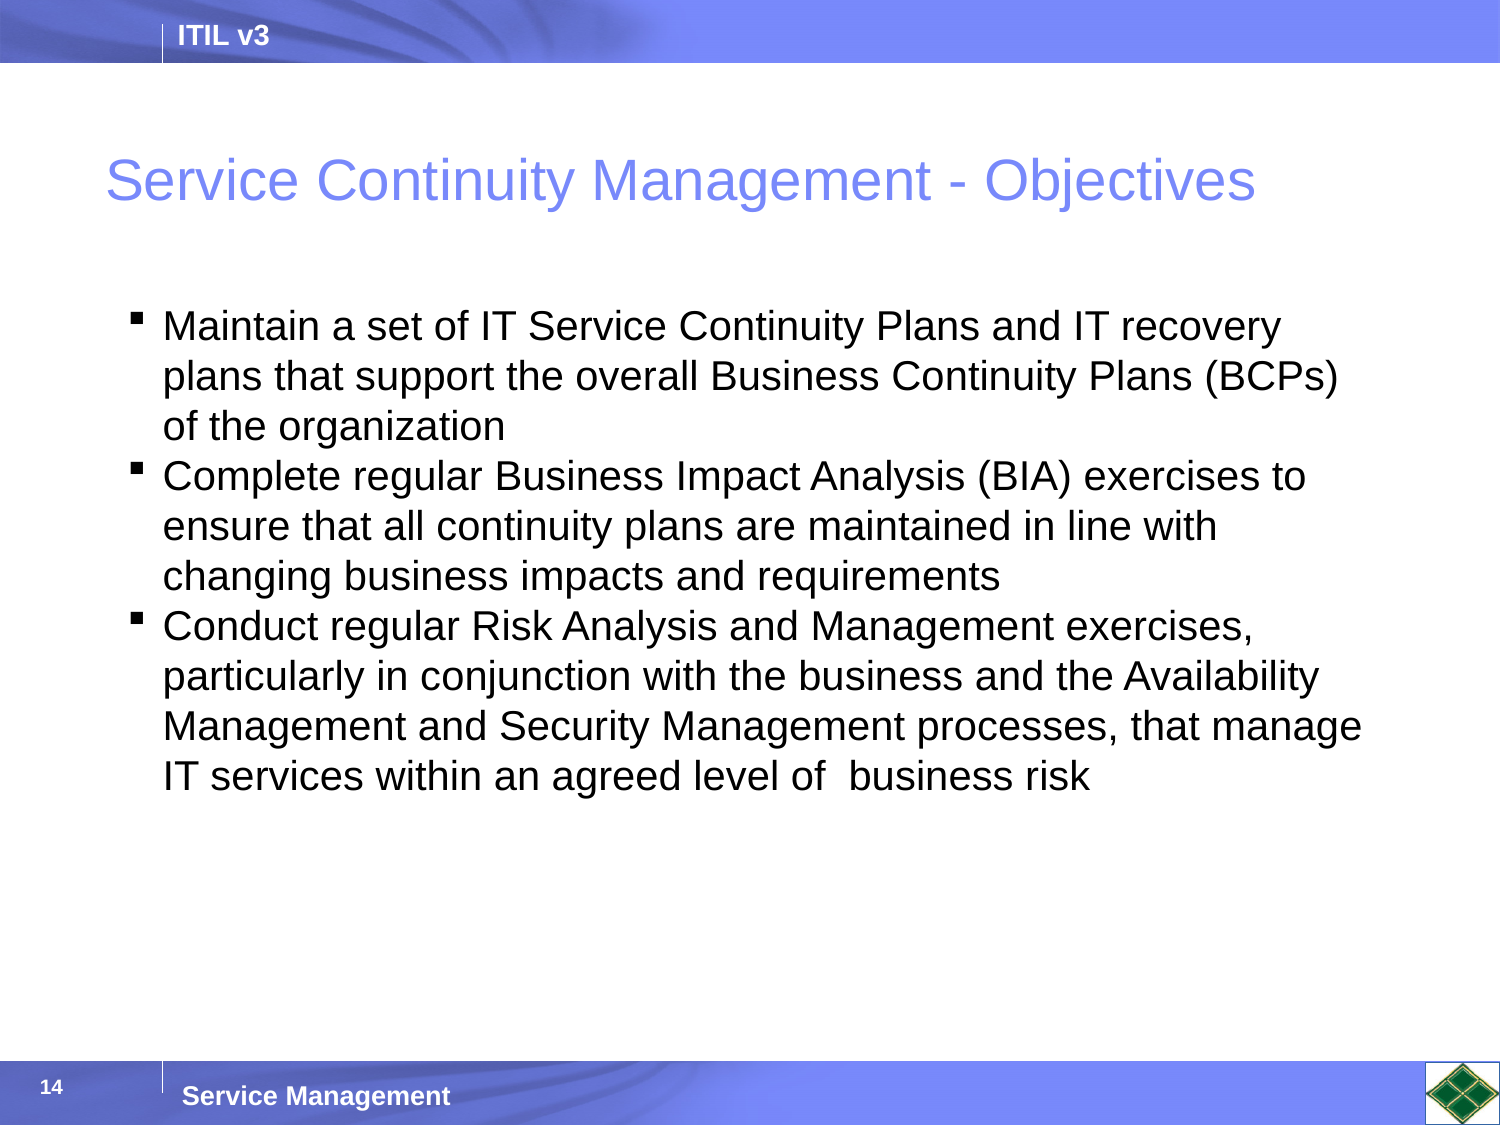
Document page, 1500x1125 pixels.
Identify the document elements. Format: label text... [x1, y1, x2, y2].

picture [0, 1061, 1500, 1125]
text_box <číslo> [25, 1066, 191, 1119]
text_box Maintain a set of IT Service Continuity Plans and IT recovery plans that support the overall Business Continuity Plans (BCPs) of the organization Complete regular Business Impact Analysis (BIA) exercises to ensure that all continuity plans are maintained in line with changing business impacts and requirements Conduct regular Risk Analysis and Management exercises, particularly in conjunction with the business and the Availability Management and Security Management processes, that manage IT services within an agreed level of business risk [112, 291, 1388, 932]
picture [0, 0, 1500, 63]
text_box Service Continuity Management - Objectives [90, 121, 1443, 221]
picture [1426, 1063, 1499, 1124]
